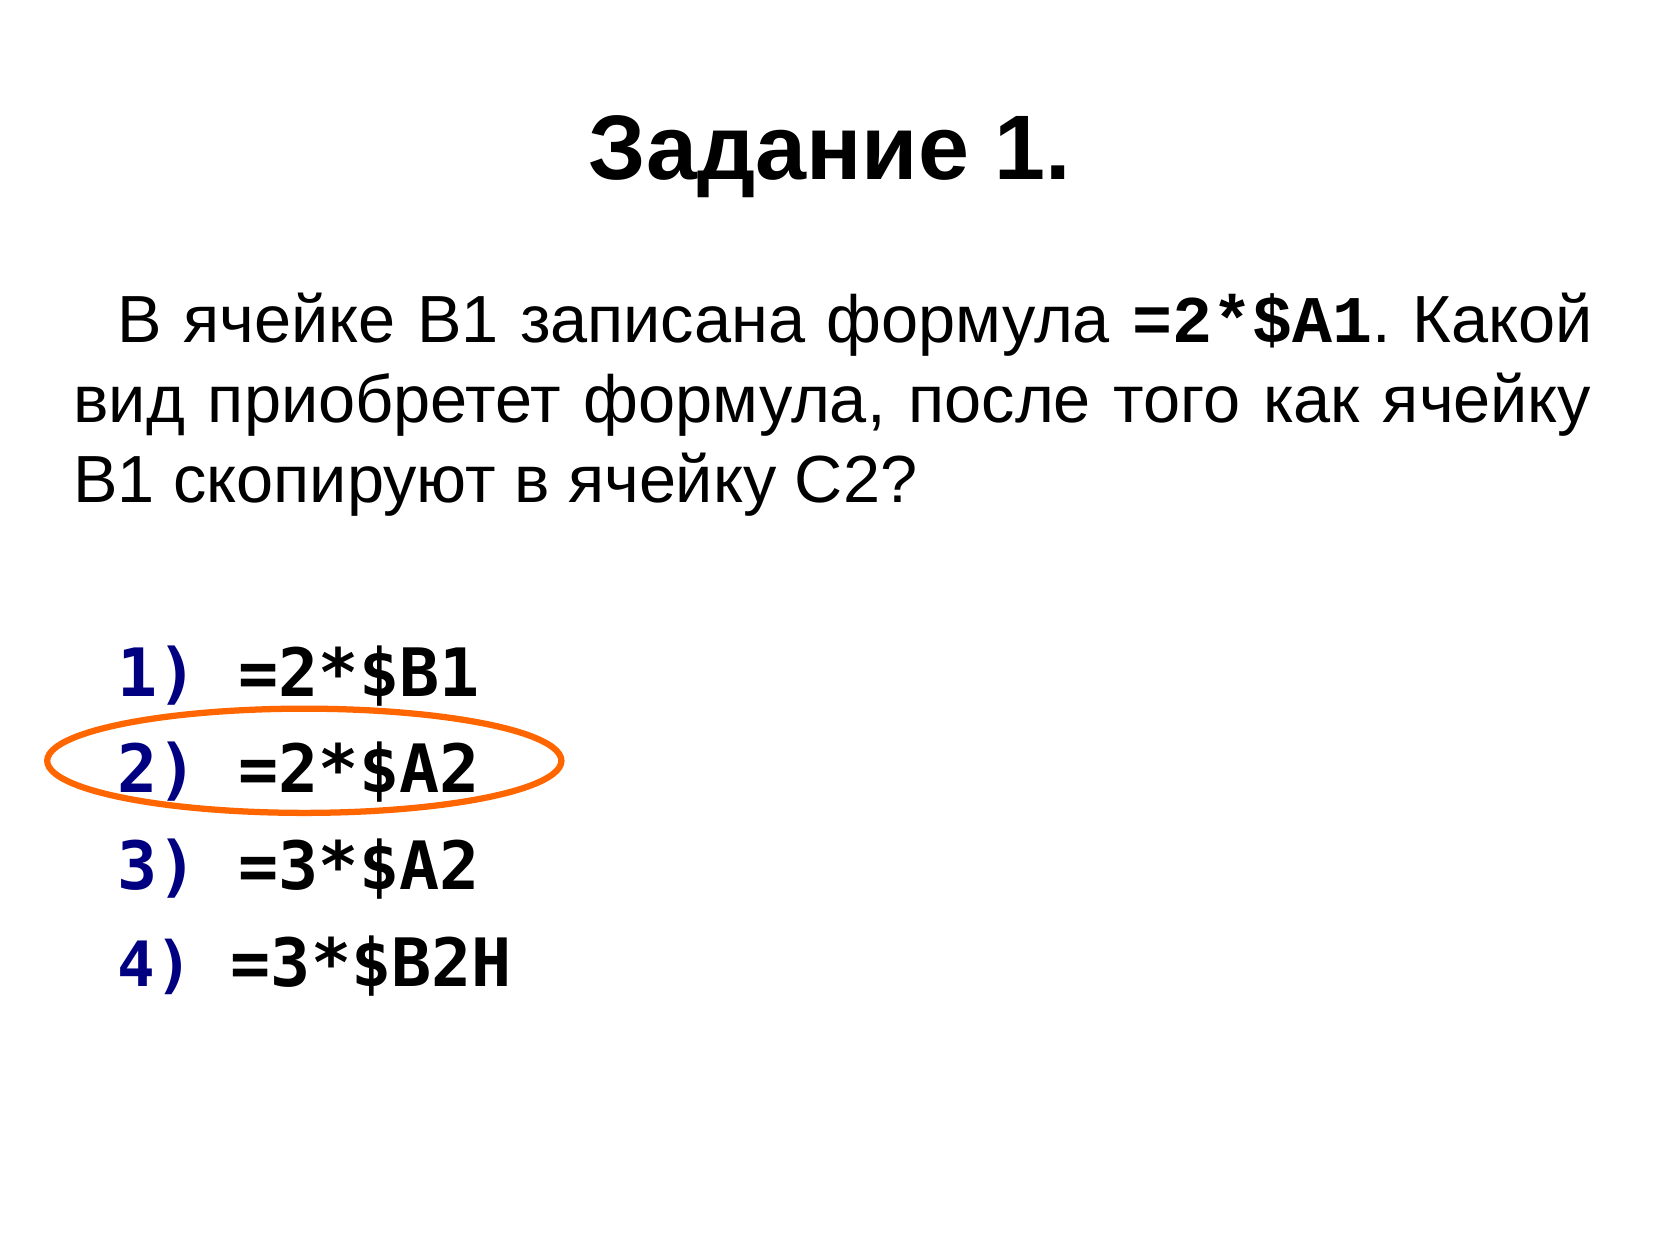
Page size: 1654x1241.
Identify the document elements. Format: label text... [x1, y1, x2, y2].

list В ячейке B1 записана формула =2*$A1. Какой вид приобретет формула, после того как ячейку B1 скопируют в ячейку C2? =2*$B1 =2*$A2 =3*$A2 =3*$B2Н [58, 268, 1609, 1194]
list В ячейке B1 записана формула =2*$A1. Какой вид приобретет формула, после того как ячейку B1 скопируют в ячейку C2? =2*$B1 =2*$A2 =3*$A2 =3*$B2Н [58, 712, 558, 809]
title Задание 1. [82, 68, 1571, 268]
